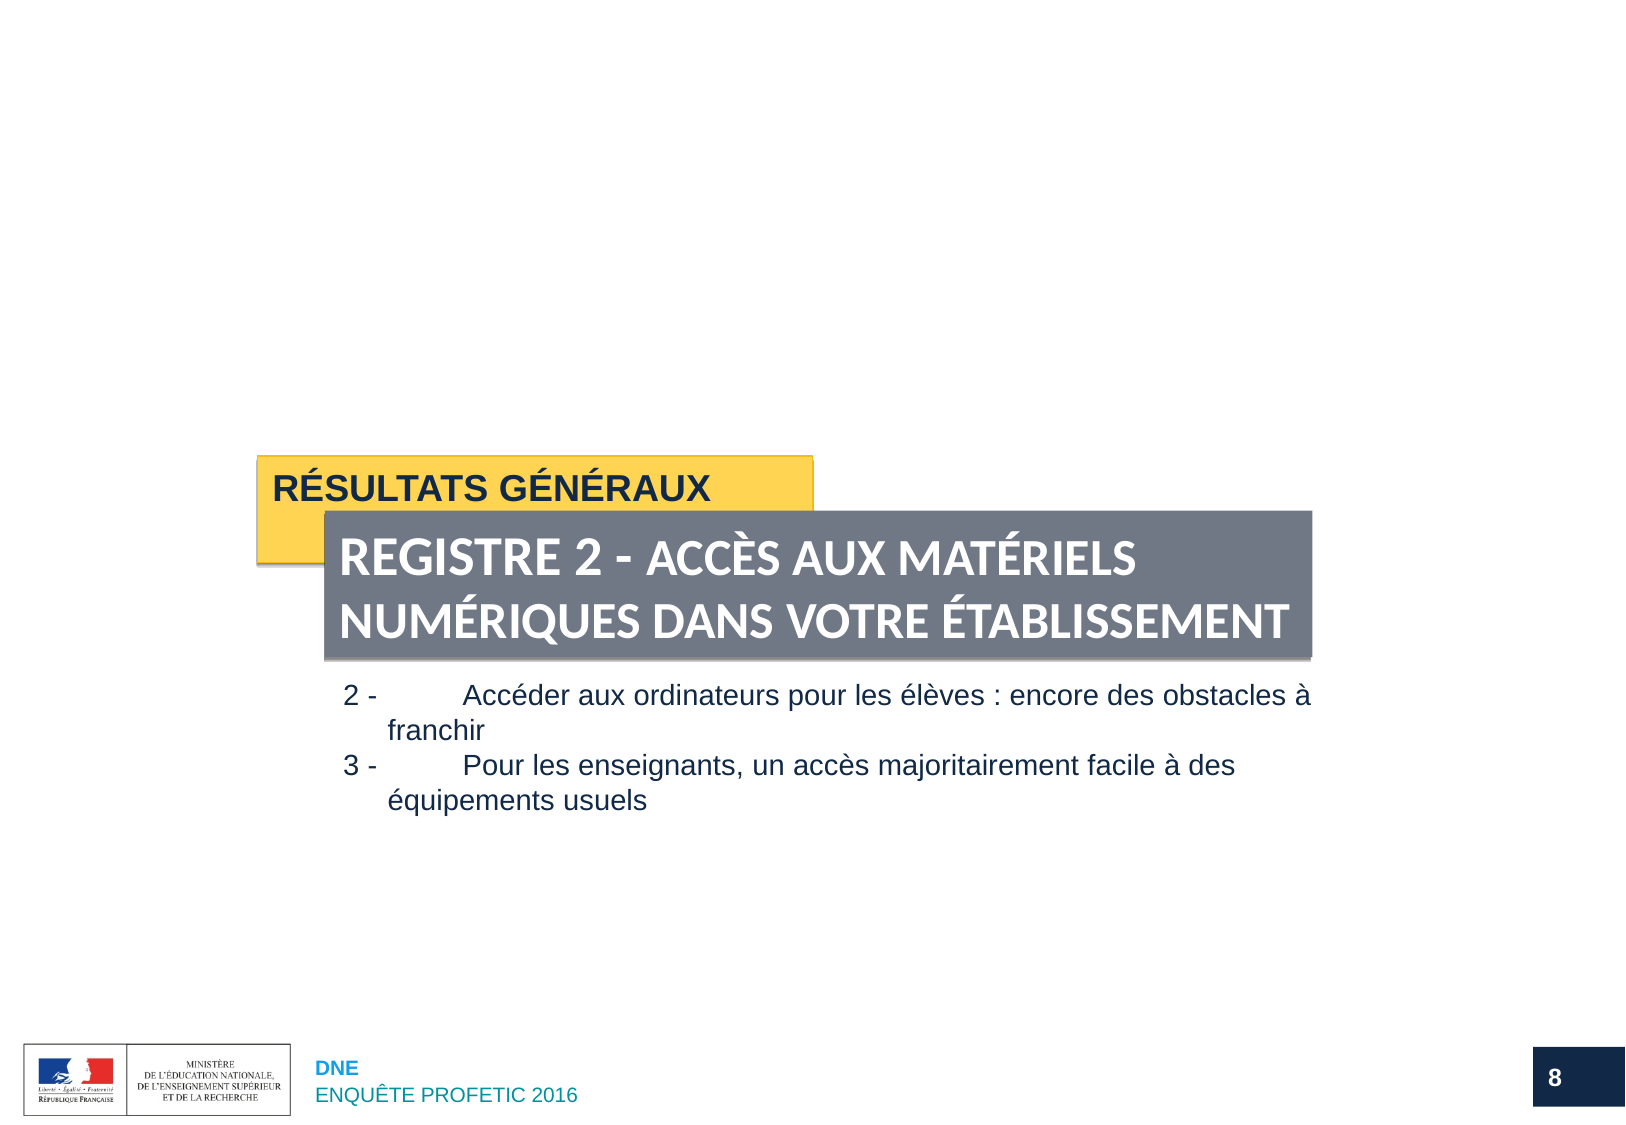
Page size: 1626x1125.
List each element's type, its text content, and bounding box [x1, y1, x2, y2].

text_box Résultats généraux [257, 456, 813, 563]
title Registre 2 - accès aux matériels numériques dans votre établissement [324, 510, 1313, 658]
text_box 8 [1533, 1046, 1625, 1107]
text_box 2 - Accéder aux ordinateurs pour les élèves : encore des obstacles à franchir 3 - Pour les enseignants, un accès majoritairement facile à des équipements usuels [328, 669, 1380, 964]
